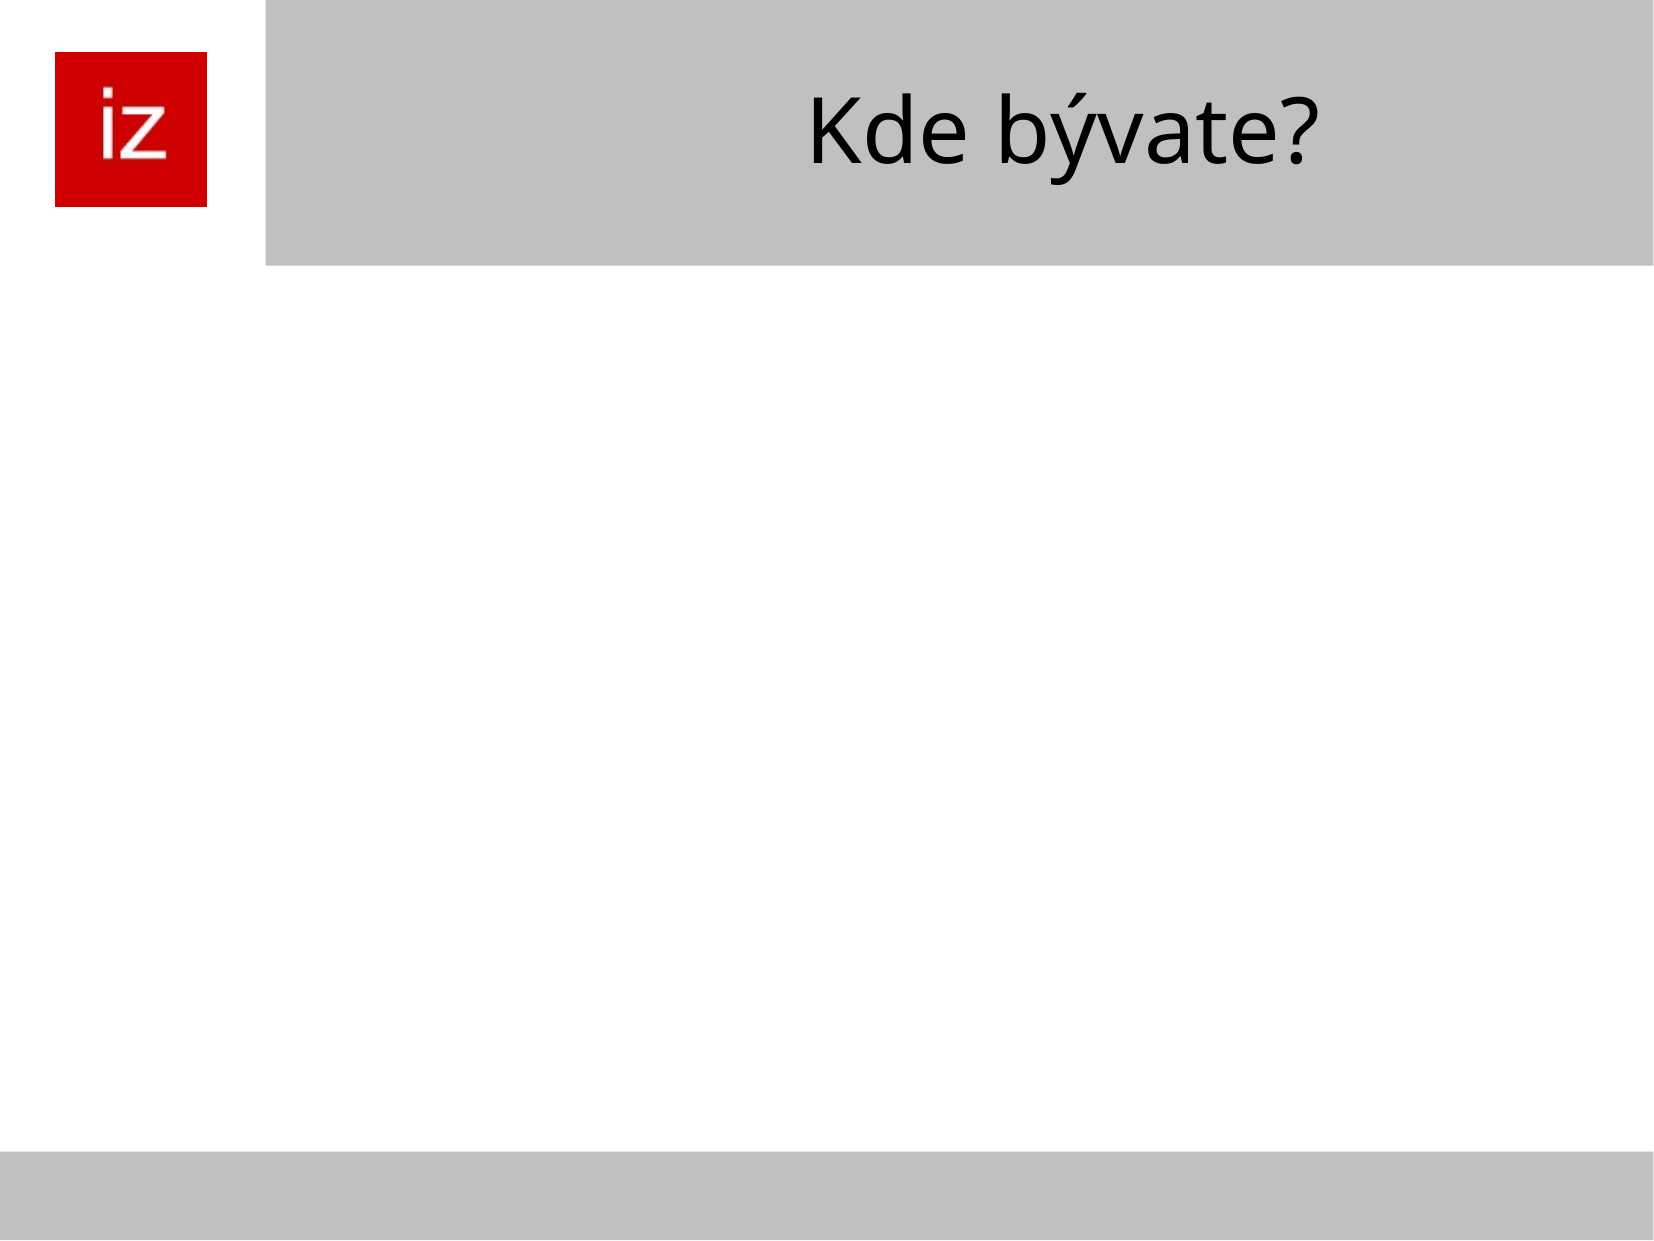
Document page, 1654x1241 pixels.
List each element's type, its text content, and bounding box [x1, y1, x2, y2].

picture [55, 52, 207, 207]
title Kde bývate? [561, 29, 1565, 237]
